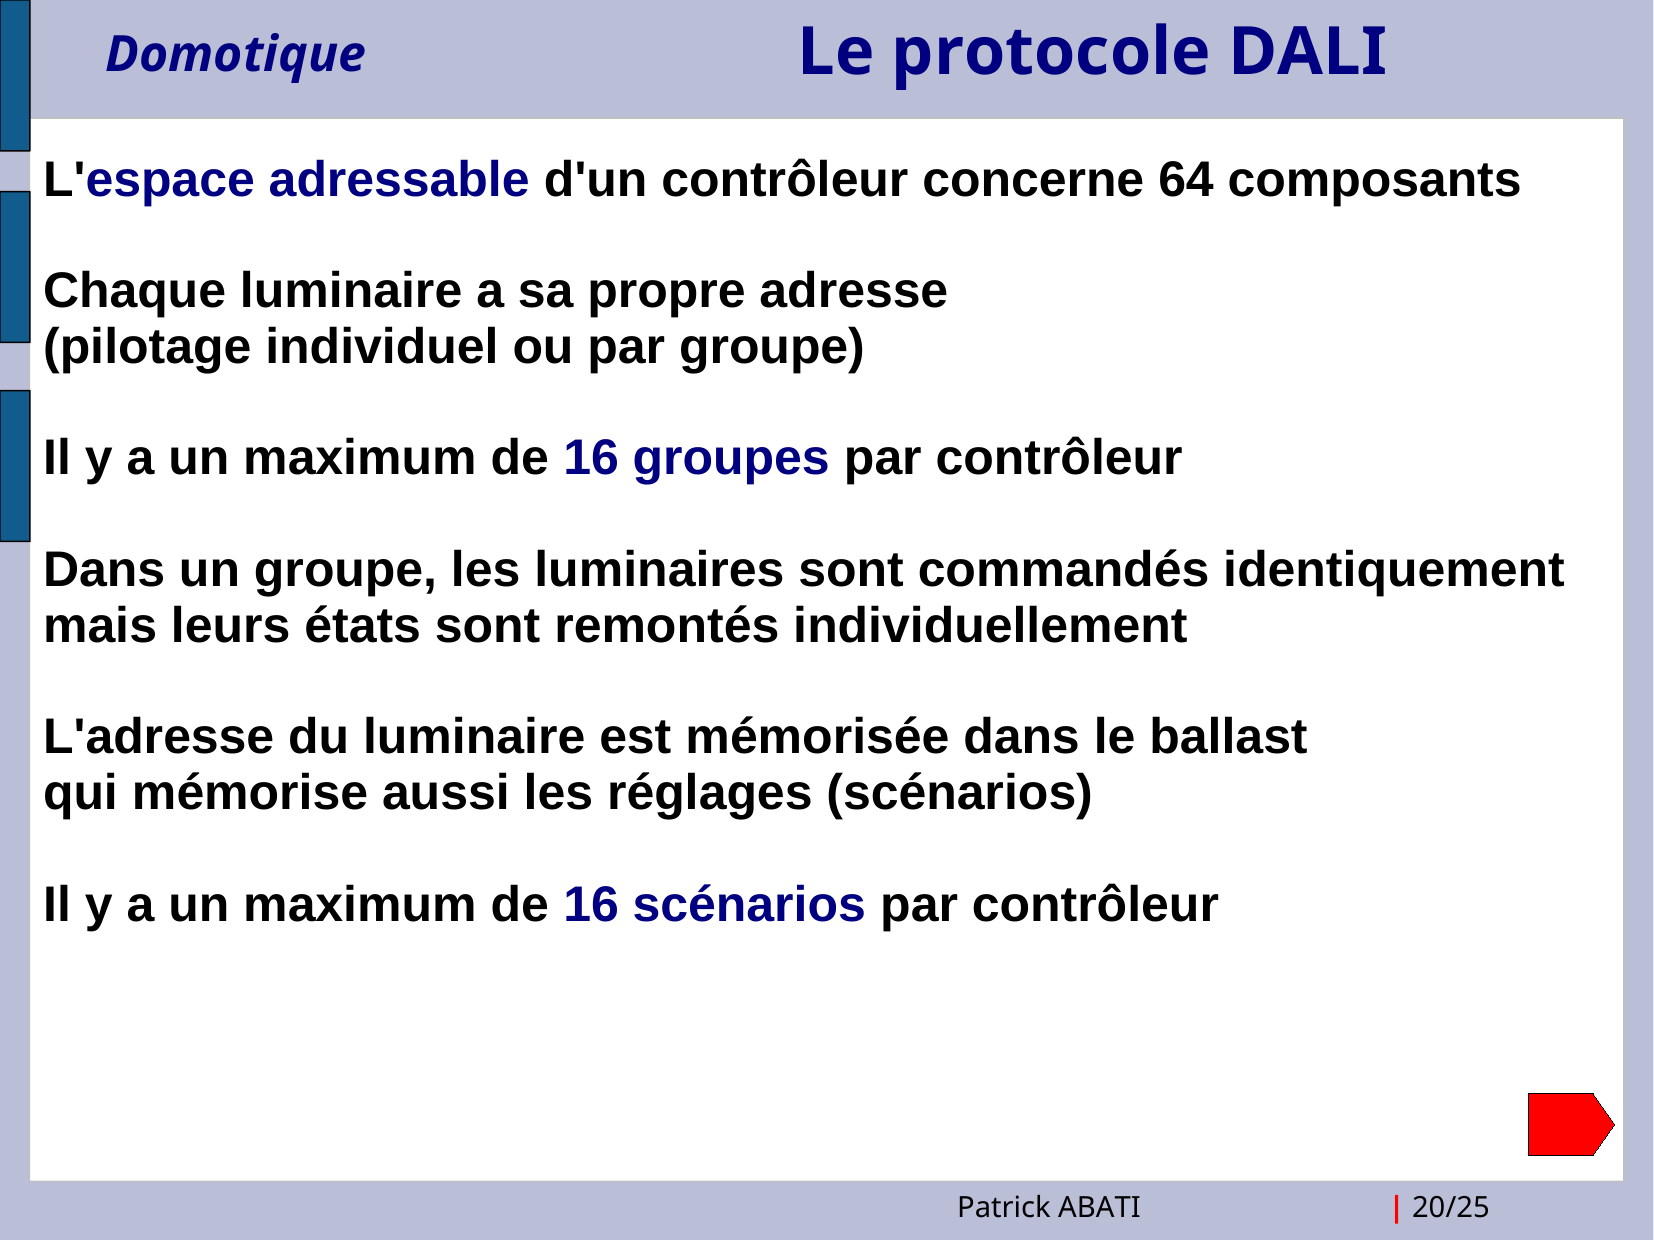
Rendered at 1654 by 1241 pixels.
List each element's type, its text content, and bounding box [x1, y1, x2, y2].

text_box L'espace adressable d'un contrôleur concerne 64 composants Chaque luminaire a sa propre adresse (pilotage individuel ou par groupe) Il y a un maximum de 16 groupes par contrôleur Dans un groupe, les luminaires sont commandés identiquement mais leurs états sont remontés individuellement L'adresse du luminaire est mémorisée dans le ballast qui mémorise aussi les réglages (scénarios) Il y a un maximum de 16 scénarios par contrôleur [28, 144, 1624, 940]
text_box [1528, 1093, 1615, 1156]
